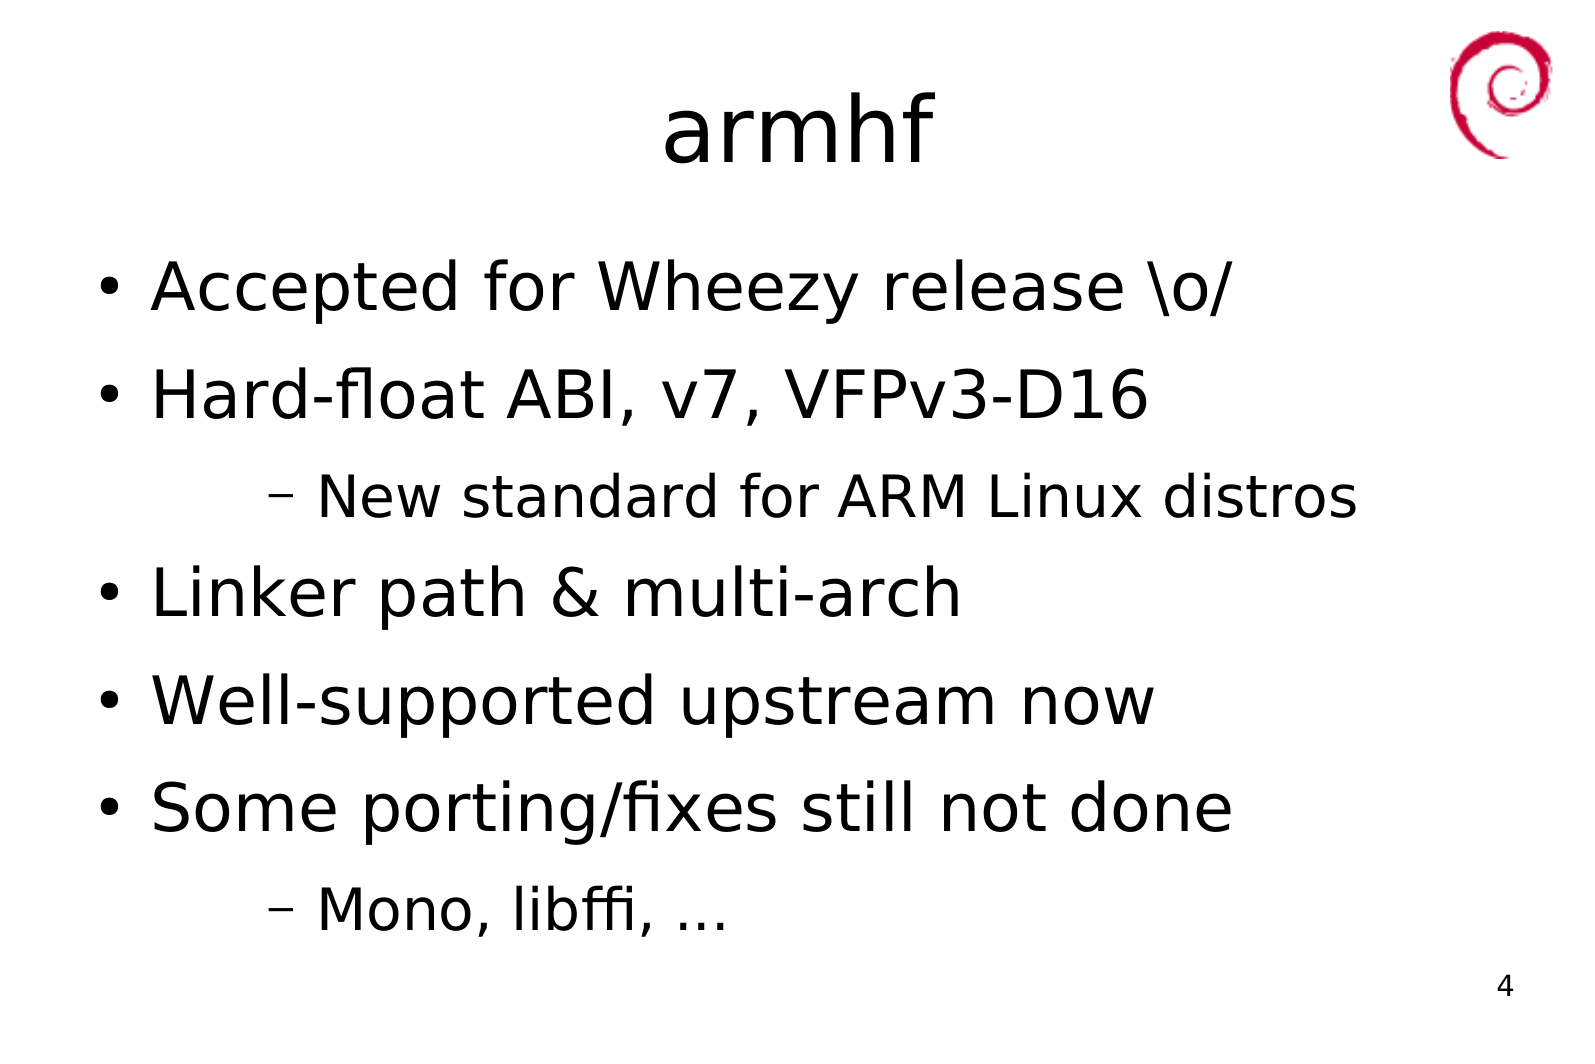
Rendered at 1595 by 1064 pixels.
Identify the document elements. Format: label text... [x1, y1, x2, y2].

list Accepted for Wheezy release \o/ Hard-float ABI, v7, VFPv3-D16 New standard for ARM Linux distros Linker path & multi-arch Well-supported upstream now Some porting/fixes still not done Mono, libffi, ... [79, 248, 1515, 1046]
title armhf [79, 49, 1515, 213]
picture [1450, 31, 1555, 159]
